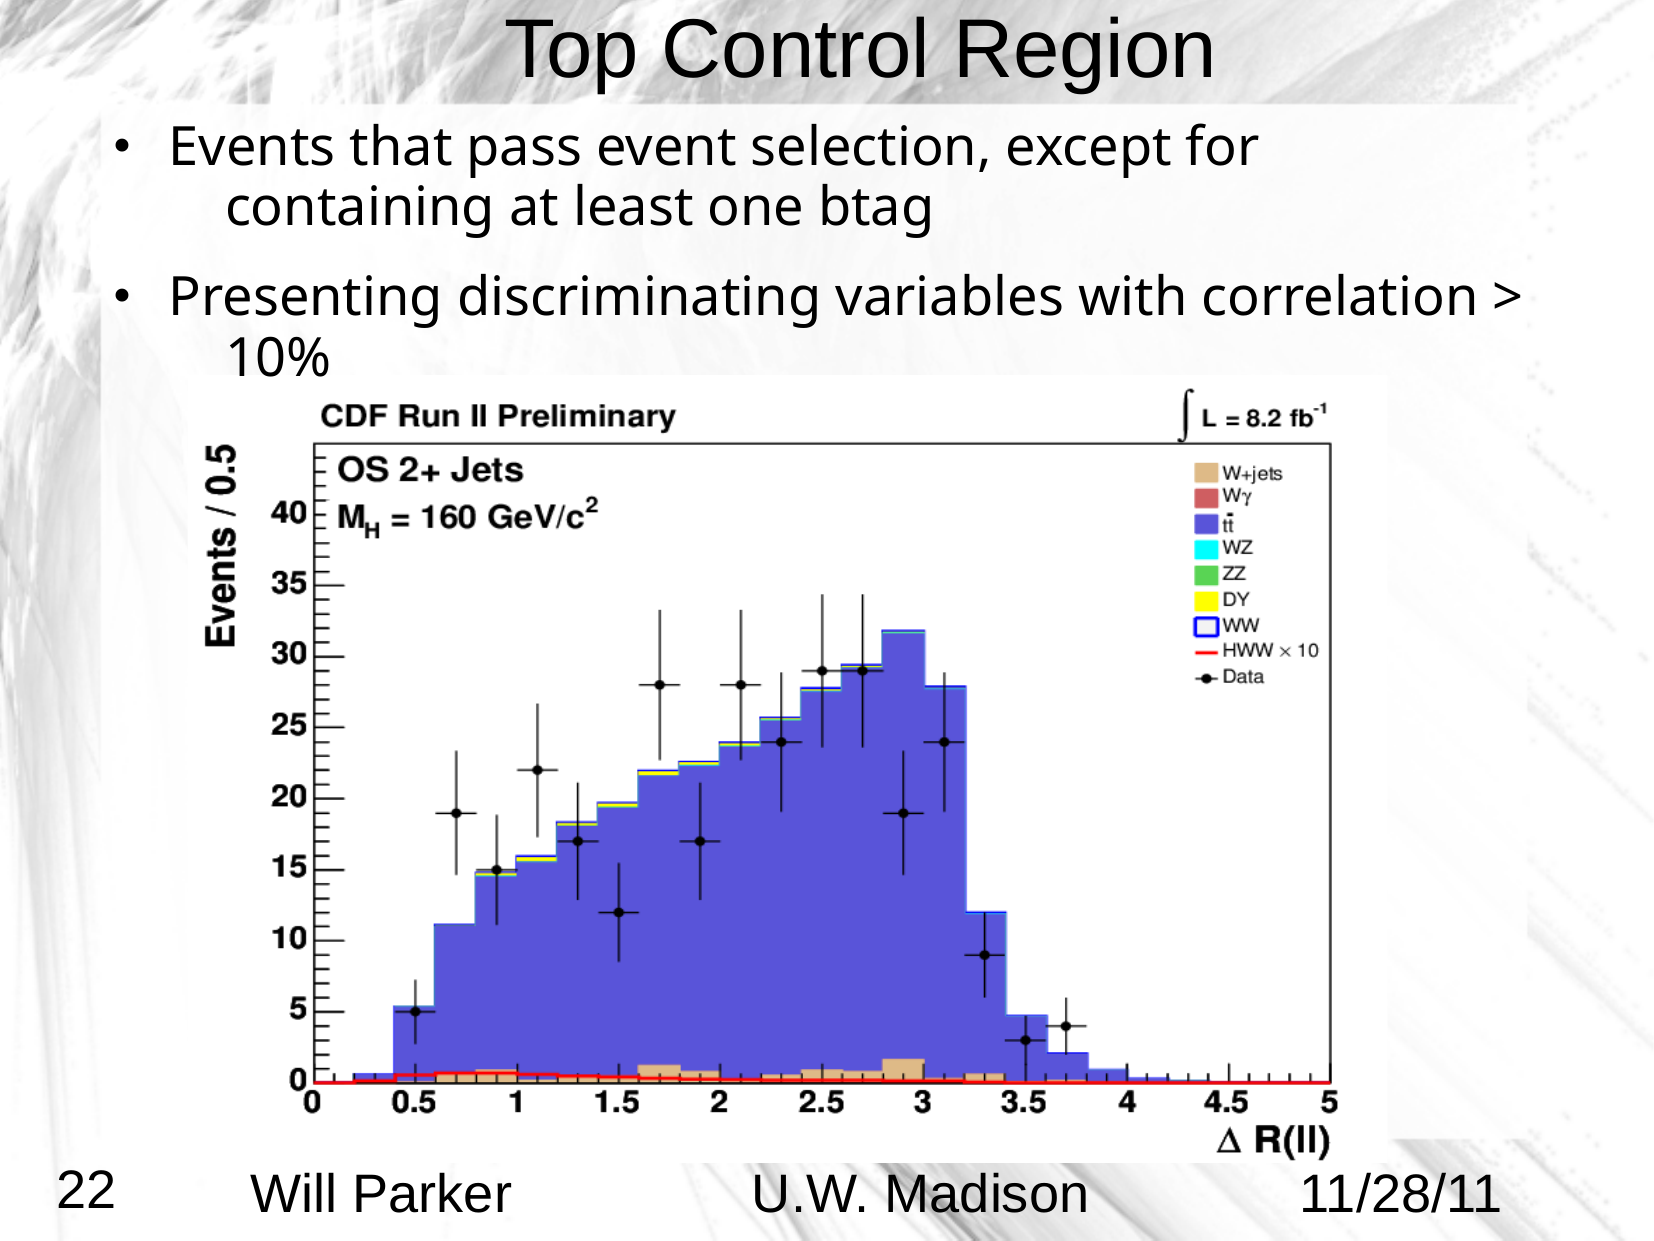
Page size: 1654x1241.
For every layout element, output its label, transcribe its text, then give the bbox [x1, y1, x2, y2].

list Events that pass event selection, except for containing at least one btag Presenting discriminating variables with correlation > 10% [112, 112, 1538, 680]
picture [0, 0, 1654, 1241]
text_box Will Parker U.W. Madison 11/28/11 [151, 1160, 1566, 1241]
list 22 [0, 1155, 151, 1241]
title Top Control Region [33, 0, 1654, 131]
